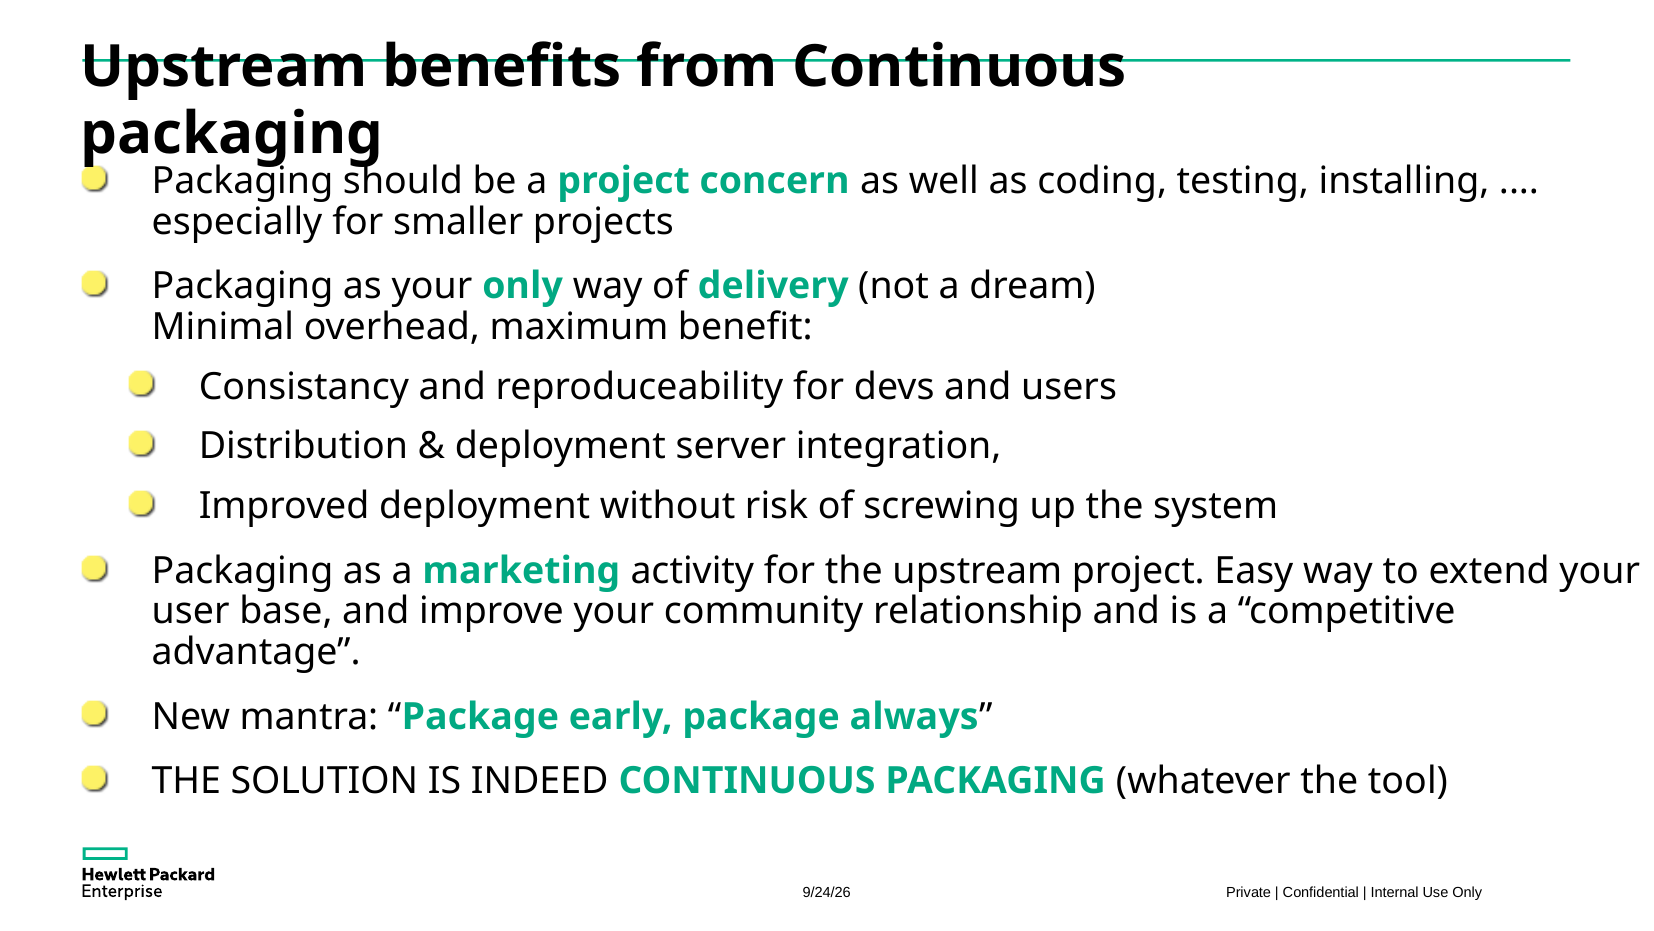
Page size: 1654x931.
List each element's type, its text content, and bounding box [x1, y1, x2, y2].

title Upstream benefits from Continuous packaging [80, 39, 1398, 161]
list Packaging should be a project concern as well as coding, testing, installing, .... especially for smaller projects Packaging as your only way of delivery (not a dream) Minimal overhead, maximum benefit: Consistancy and reproduceability for devs and users Distribution & deployment server integration, Improved deployment without risk of screwing up the system Packaging as a marketing activity for the upstream project. Easy way to extend your user base, and improve your community relationship and is a “competitive advantage”. New mantra: “Package early, package always” THE SOLUTION IS INDEED CONTINUOUS PACKAGING (whatever the tool) [68, 161, 1654, 913]
